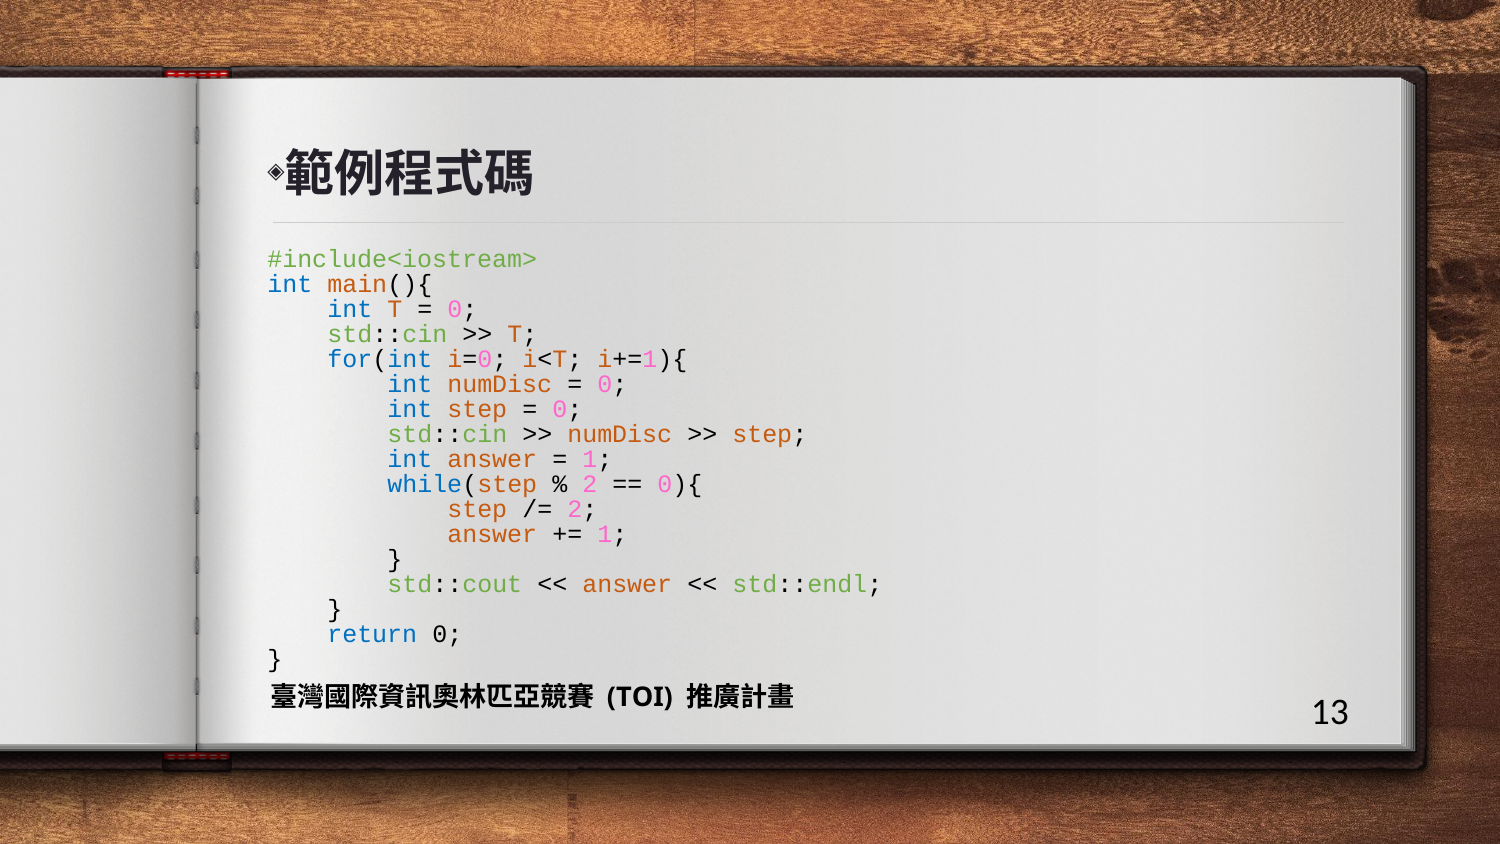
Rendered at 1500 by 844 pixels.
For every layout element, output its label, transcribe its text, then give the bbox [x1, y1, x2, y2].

text_box #include<iostream> int main(){ int T = 0; std::cin >> T; for(int i=0; i<T; i+=1){ int numDisc = 0; int step = 0; std::cin >> numDisc >> step; int answer = 1; while(step % 2 == 0){ step /= 2; answer += 1; } std::cout << answer << std::endl; } return 0; } [252, 240, 1273, 686]
list 範例程式碼 [252, 126, 1194, 226]
text_box [1295, 672, 1386, 737]
